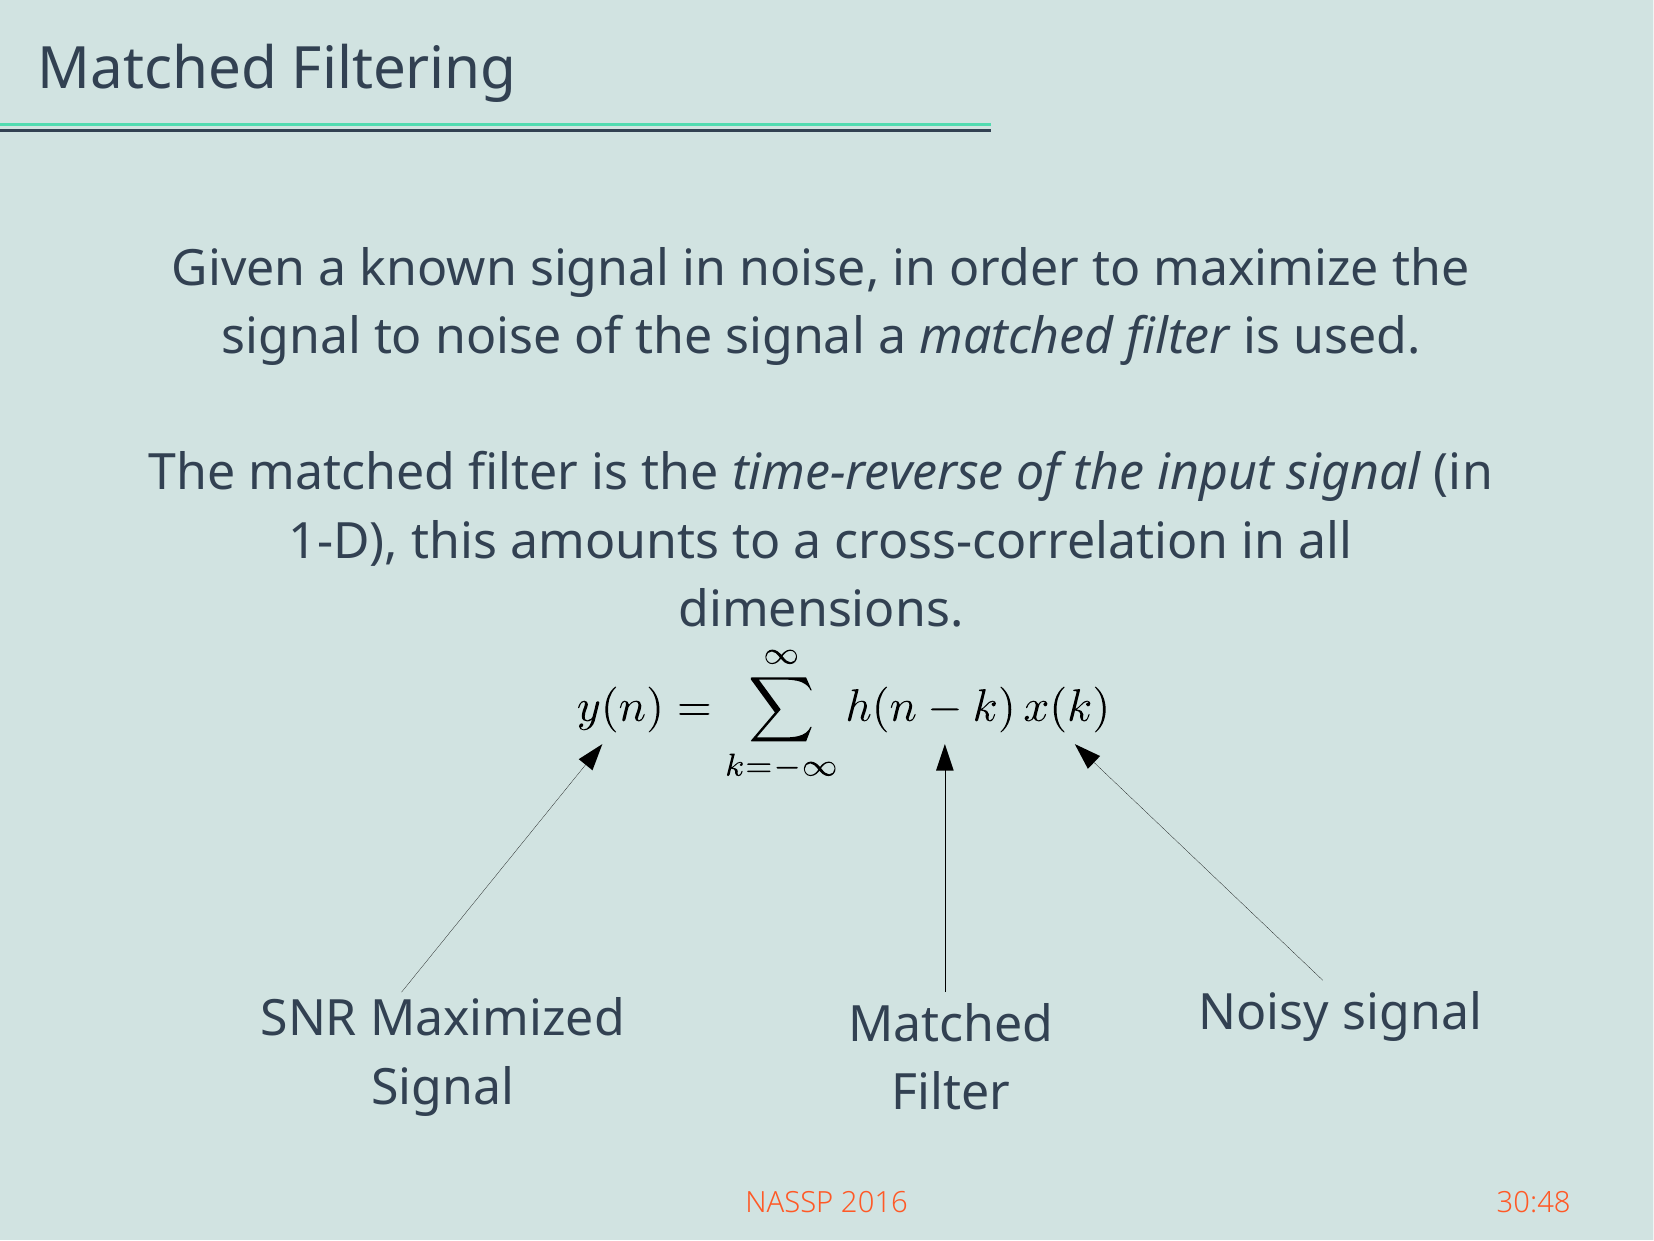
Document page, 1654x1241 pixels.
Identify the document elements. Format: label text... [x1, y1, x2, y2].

text_box [576, 649, 1111, 780]
text_box Matched Filter [779, 980, 1123, 1116]
text_box Noisy signal [1169, 968, 1512, 1044]
text_box Matched Filtering [22, 18, 1501, 104]
text_box SNR Maximized Signal [236, 974, 650, 1111]
text_box Given a known signal in noise, in order to maximize the signal to noise of the signal a matched filter is used. The matched filter is the time-reverse of the input signal (in 1-D), this amounts to a cross-correlation in all dimensions. [129, 224, 1513, 541]
